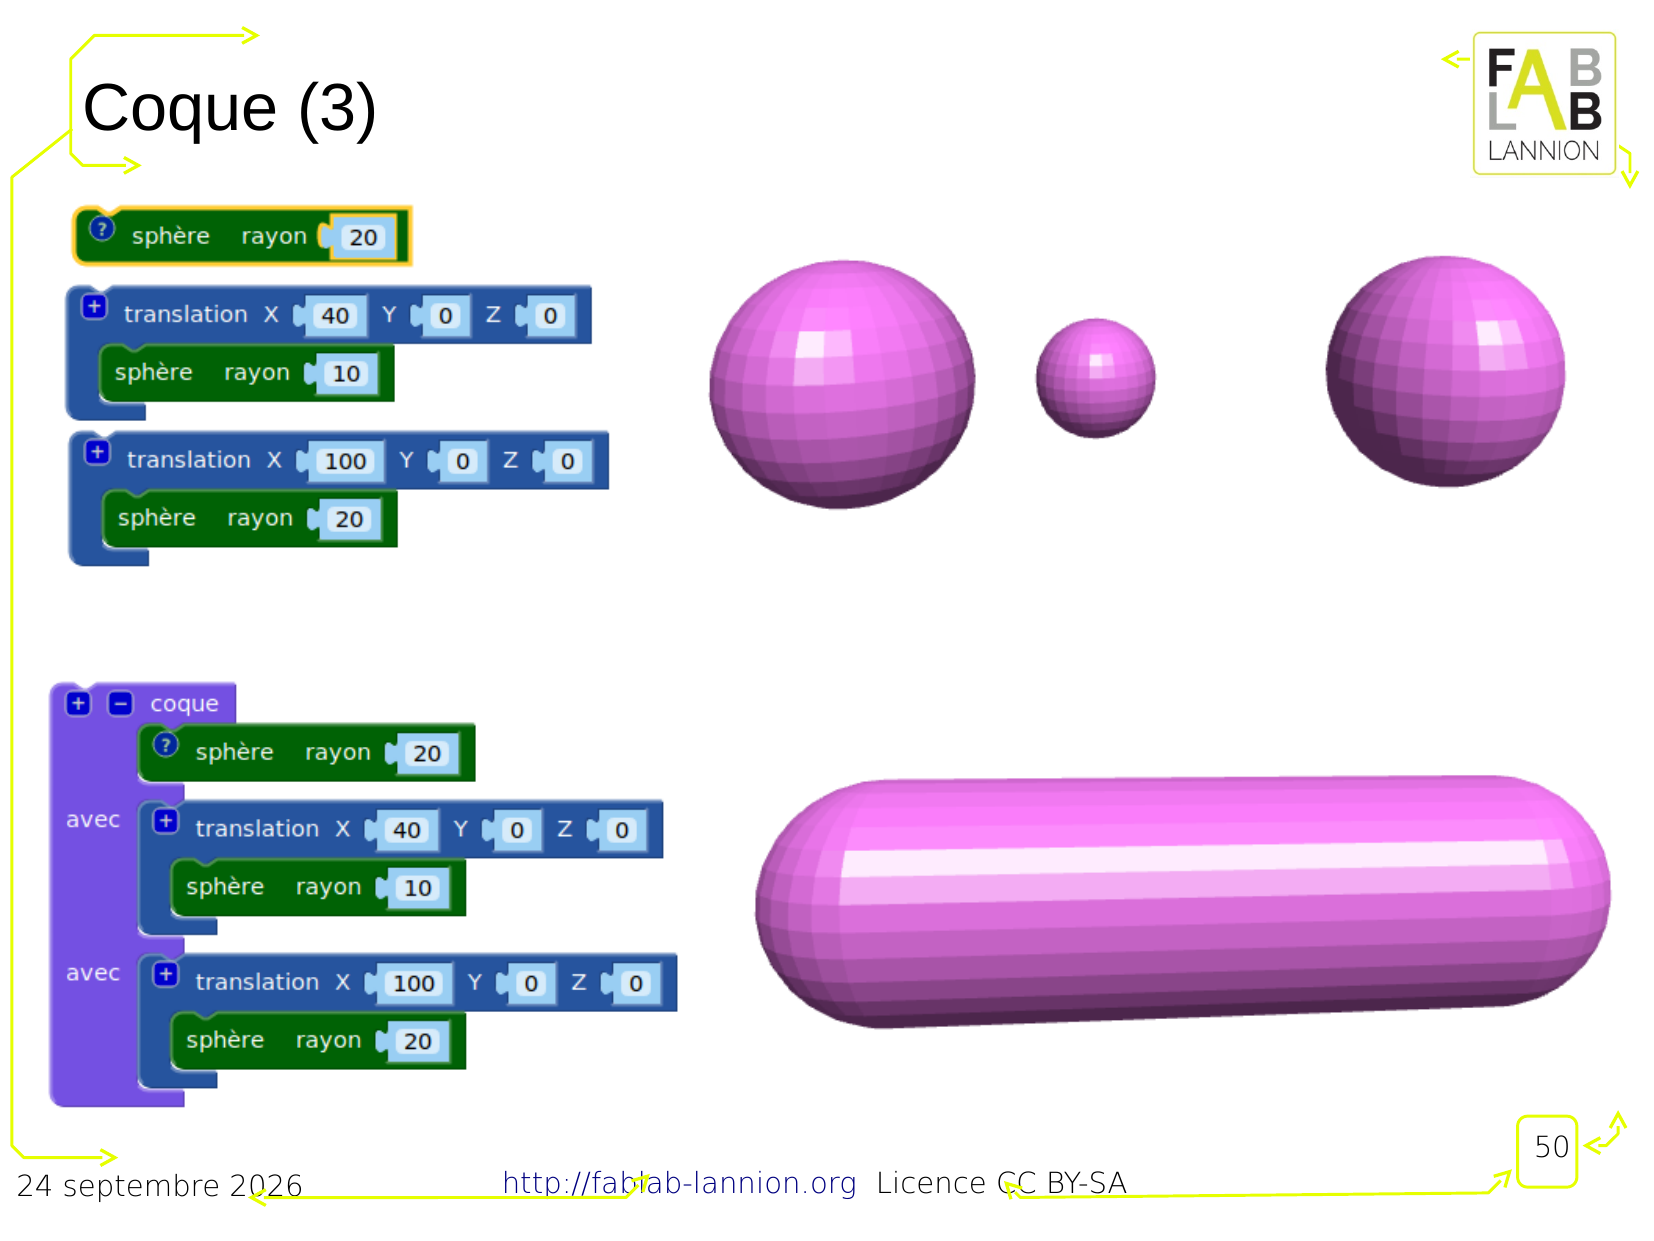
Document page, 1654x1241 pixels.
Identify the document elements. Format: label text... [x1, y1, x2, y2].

title Coque (3) [82, 49, 1441, 166]
picture [57, 183, 650, 579]
picture [685, 228, 1609, 556]
picture [1470, 29, 1619, 178]
picture [737, 752, 1642, 1052]
picture [30, 649, 709, 1134]
